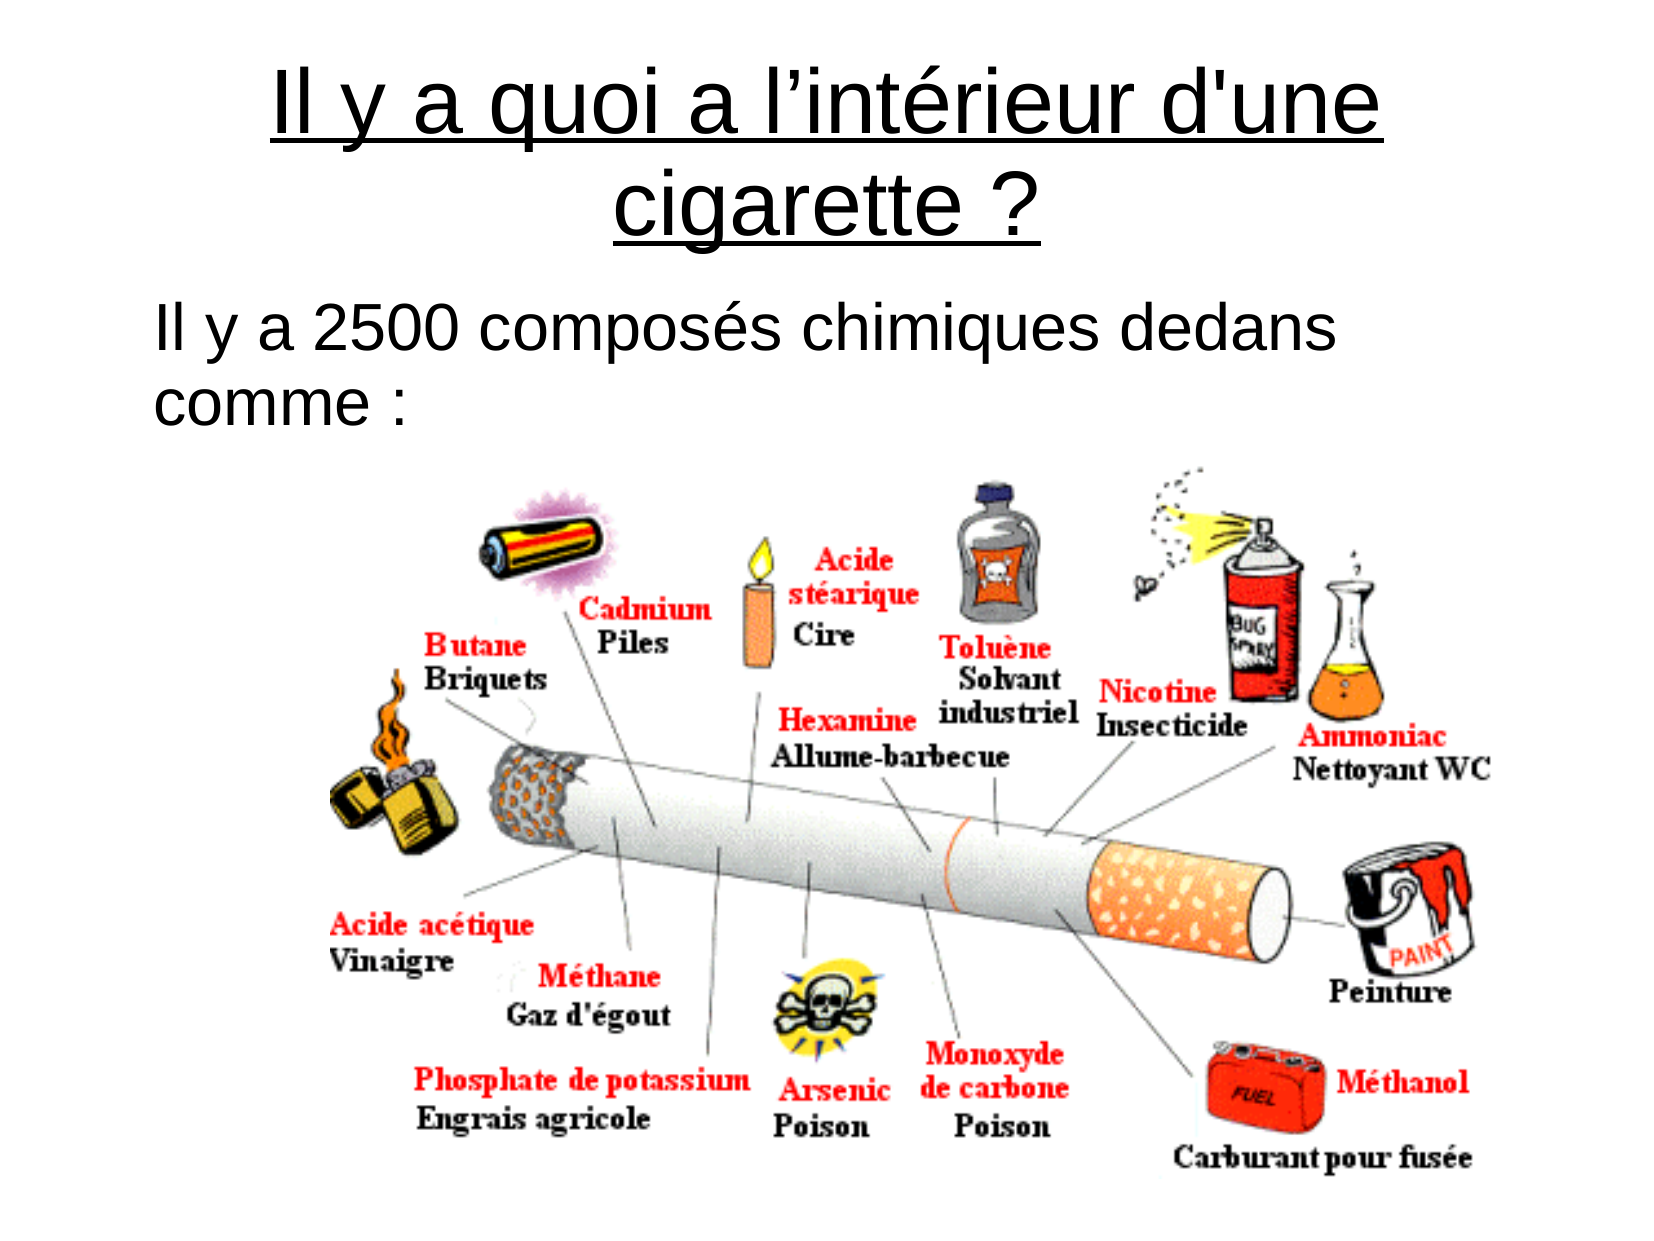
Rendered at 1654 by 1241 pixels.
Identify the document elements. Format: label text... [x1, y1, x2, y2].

title Il y a quoi a l’intérieur d'une cigarette ? [82, 49, 1571, 257]
list Il y a 2500 composés chimiques dedans comme : [82, 290, 1571, 1010]
picture [330, 460, 1501, 1179]
